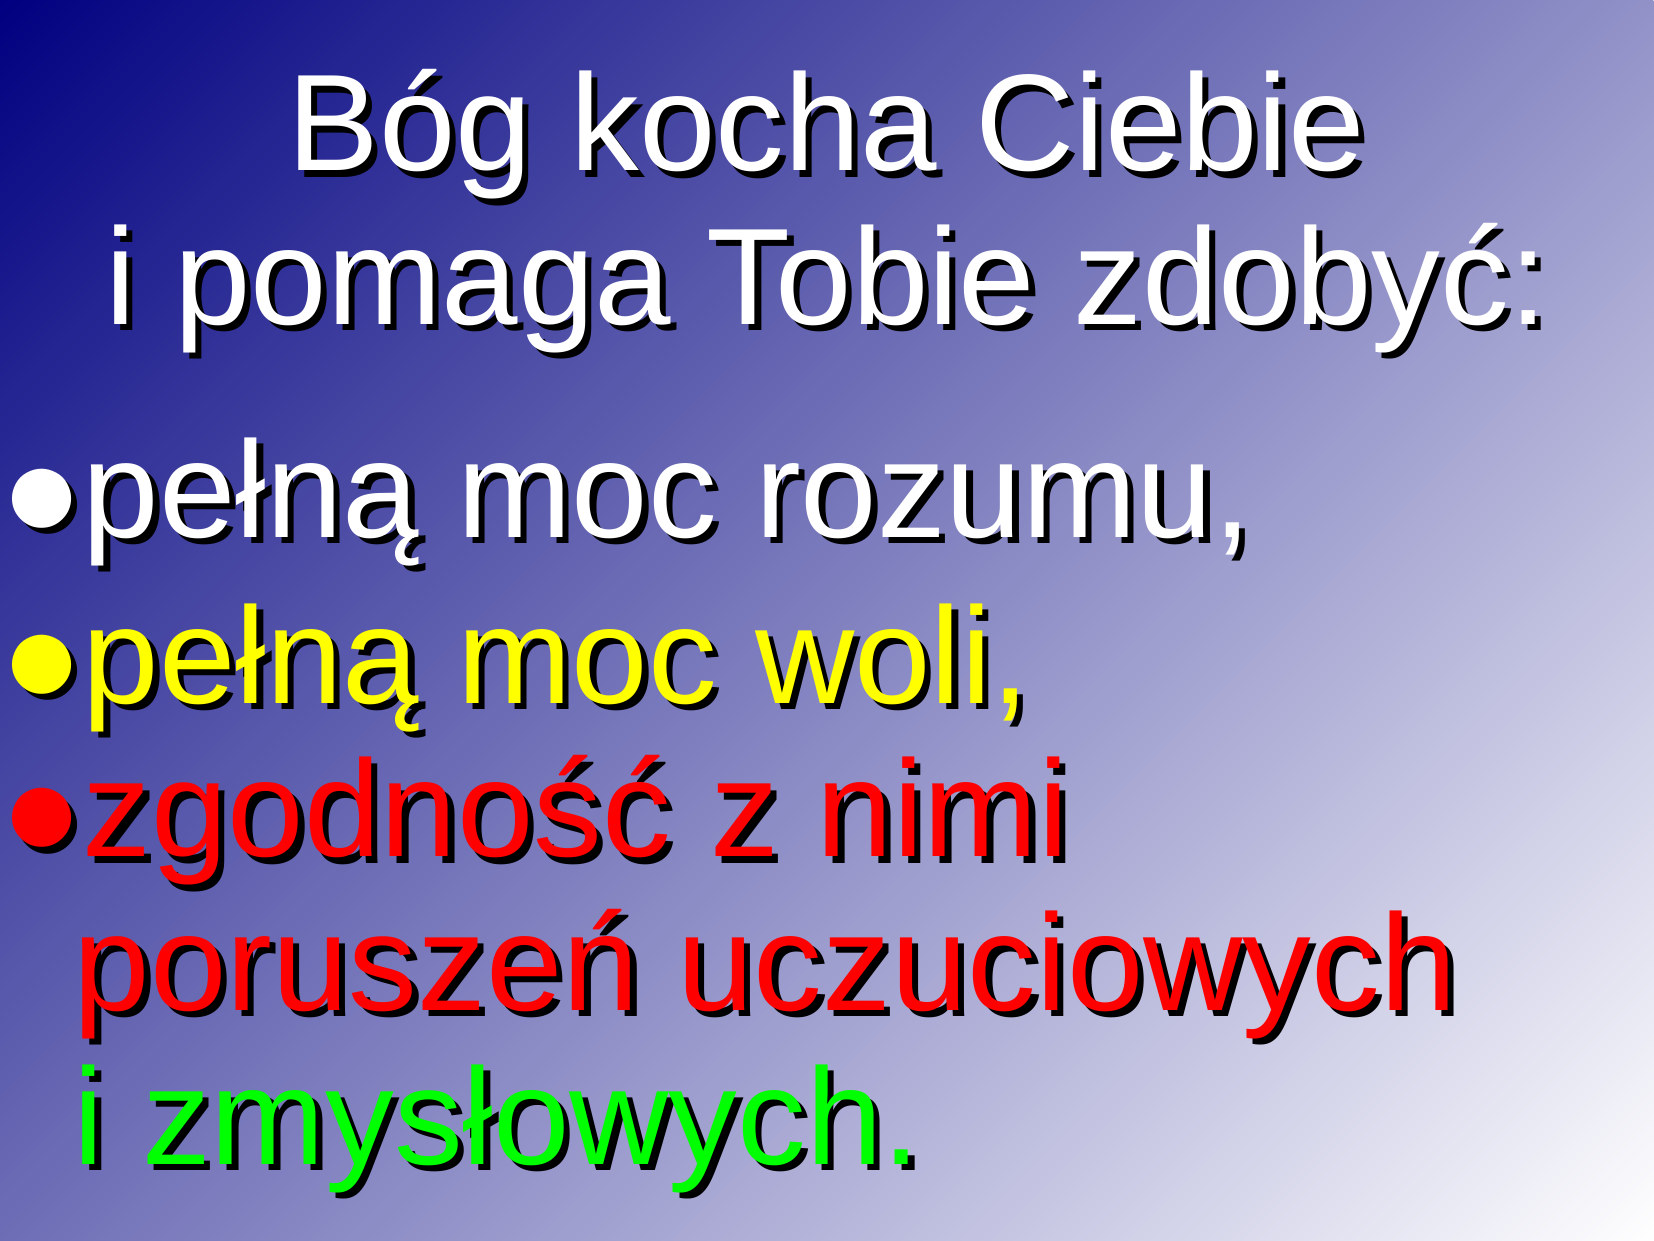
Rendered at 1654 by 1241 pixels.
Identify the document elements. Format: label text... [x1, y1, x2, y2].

subtitle Bóg kocha Ciebie i pomaga Tobie zdobyć: ●pełną moc rozumu, ●pełną moc woli, ●zgodność z nimi poruszeń uczuciowych i zmysłowych. [0, 46, 1654, 1194]
